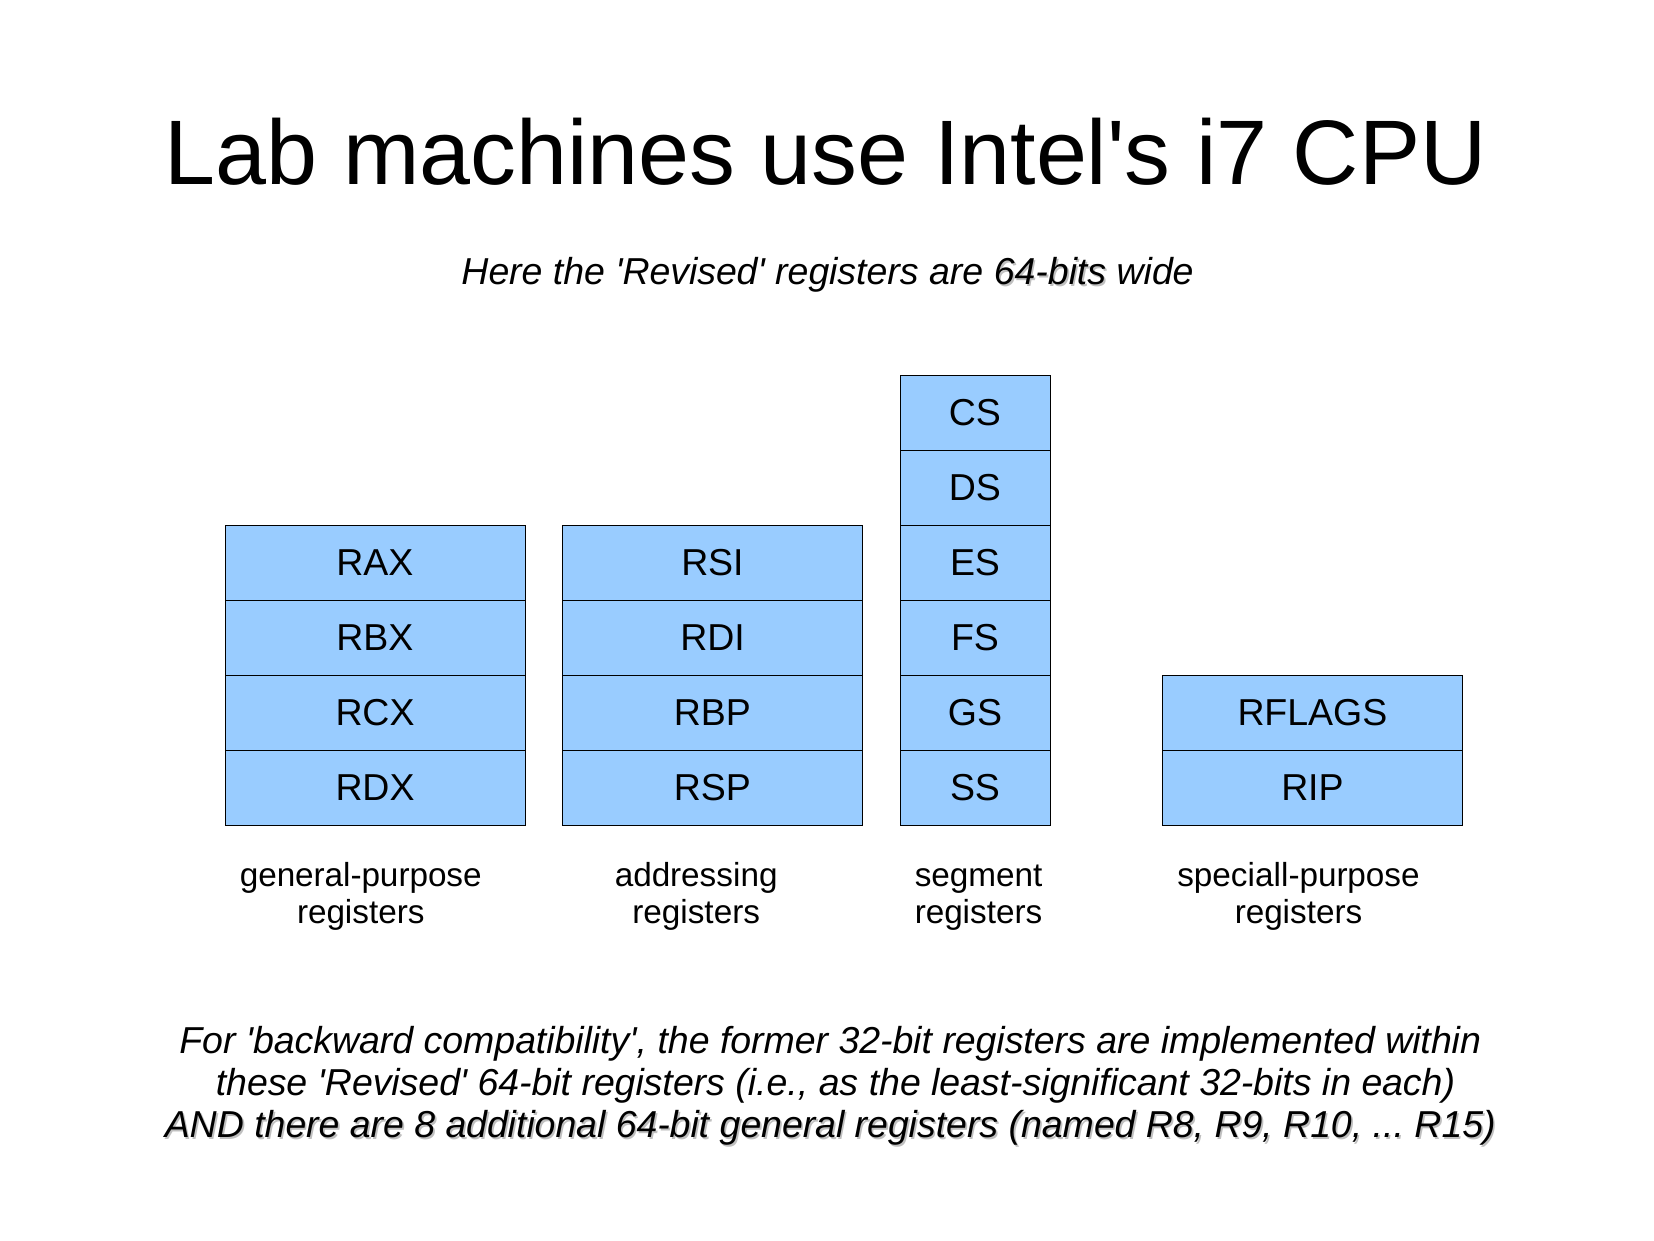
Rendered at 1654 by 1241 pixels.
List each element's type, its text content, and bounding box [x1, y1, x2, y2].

text_box RDI [562, 600, 863, 675]
text_box DS [900, 450, 1051, 525]
text_box general-purpose registers [225, 848, 497, 938]
text_box ES [900, 525, 1051, 600]
text_box speciall-purpose registers [1162, 848, 1435, 938]
text_box FS [900, 600, 1051, 675]
text_box Here the 'Revised' registers are 64-bits wide [446, 243, 1209, 301]
text_box RSP [562, 750, 863, 826]
text_box addressing registers [600, 848, 793, 938]
text_box GS [900, 675, 1051, 750]
text_box RFLAGS [1162, 675, 1463, 750]
text_box RIP [1162, 750, 1463, 826]
text_box RSI [562, 525, 863, 600]
text_box For 'backward compatibility', the former 32-bit registers are implemented within these 'Revised' 64-bit registers (i.e., as the least-significant 32-bits in each) AND there are 8 additional 64-bit general registers (named R8, R9, R10, ... R15) [150, 1012, 1512, 1154]
text_box segment registers [900, 848, 1058, 938]
text_box RBP [562, 675, 863, 750]
text_box RAX [225, 525, 526, 600]
text_box RDX [225, 750, 526, 826]
title Lab machines use Intel's i7 CPU [82, 49, 1571, 257]
text_box SS [900, 750, 1051, 826]
text_box RCX [225, 675, 526, 750]
text_box CS [900, 375, 1051, 450]
text_box RBX [225, 600, 526, 675]
